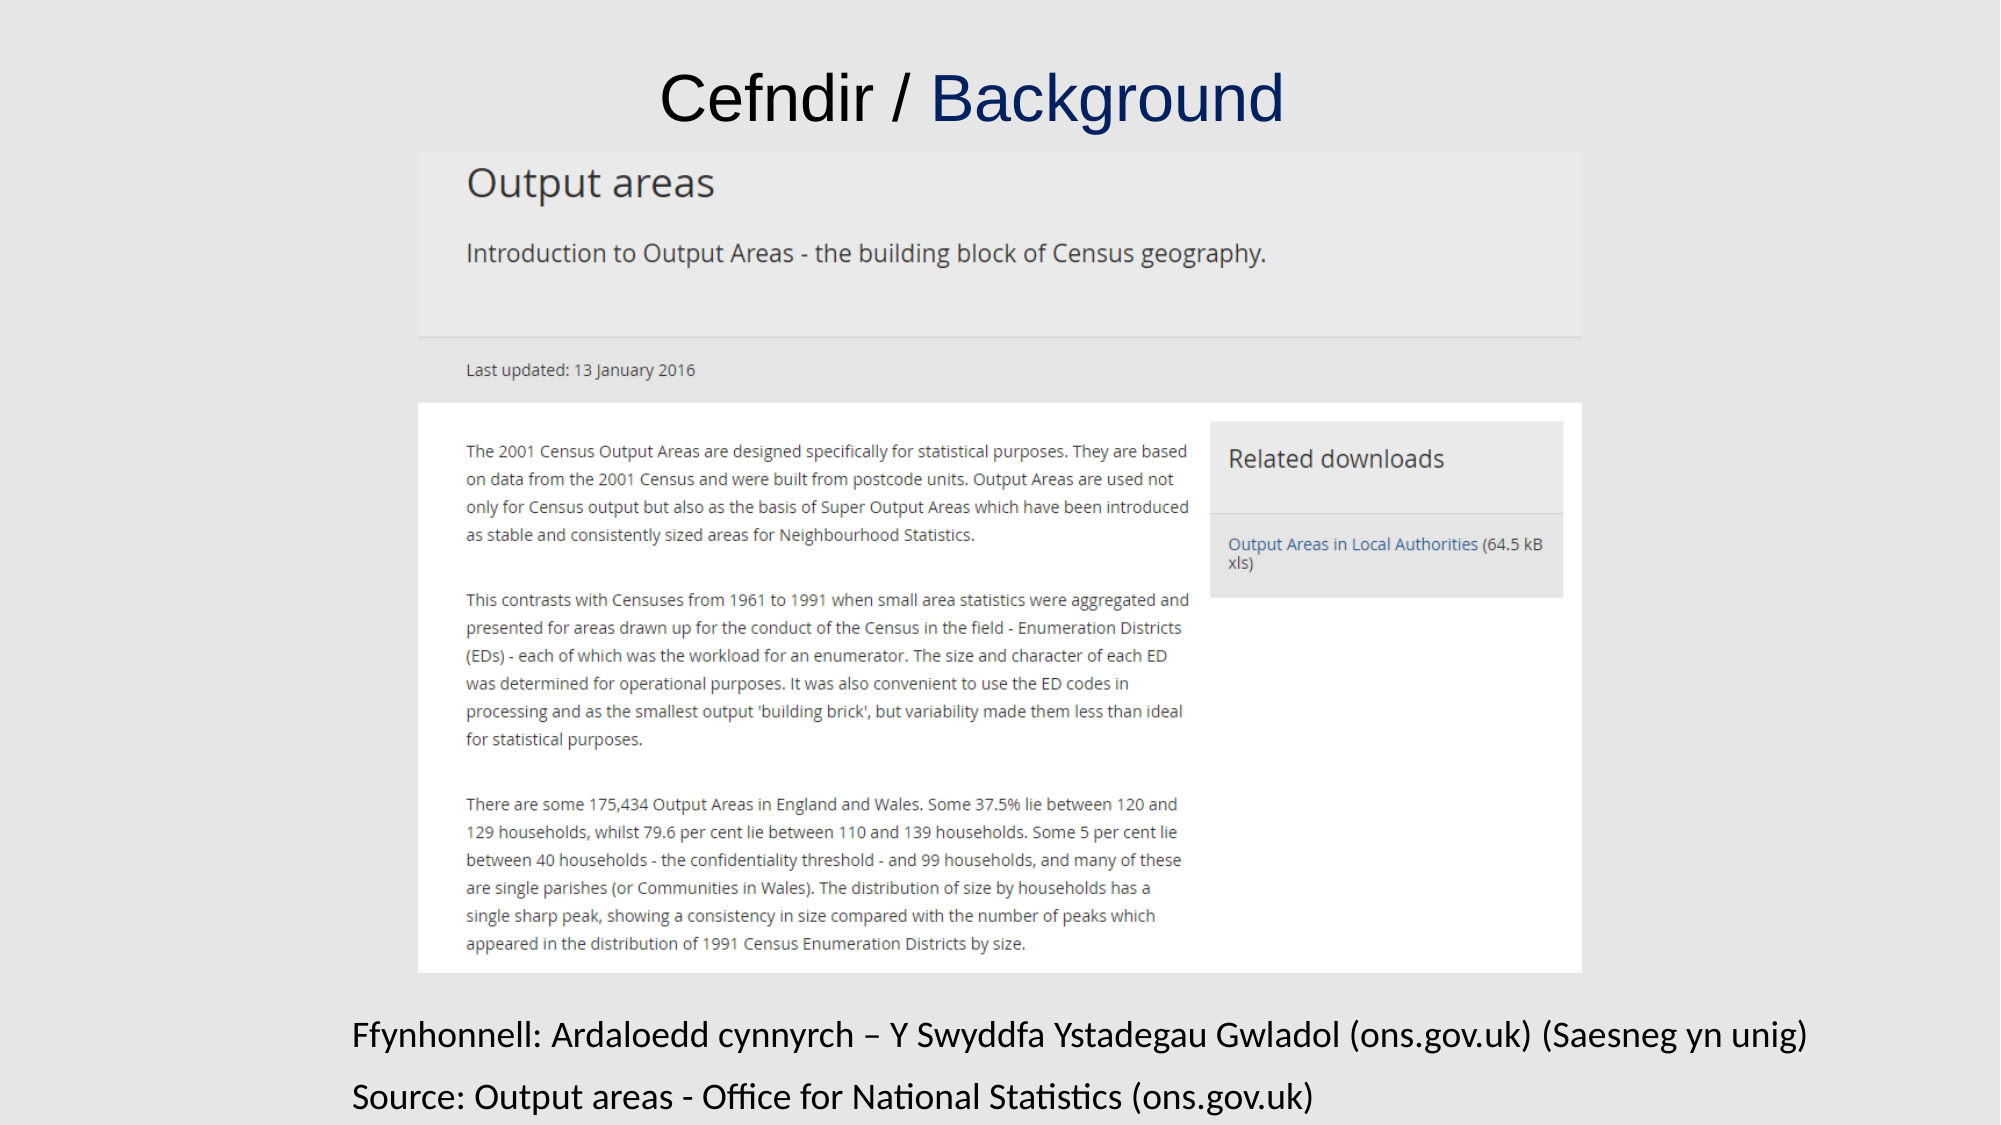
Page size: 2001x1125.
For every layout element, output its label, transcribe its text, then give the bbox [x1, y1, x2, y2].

text_box Source: Output areas - Office for National Statistics (ons.gov.uk) [337, 1064, 1720, 1125]
picture [418, 152, 1582, 973]
text_box Cefndir / Background [291, 46, 1674, 137]
text_box Ffynhonnell: Ardaloedd cynnyrch – Y Swyddfa Ystadegau Gwladol (ons.gov.uk) (Saesneg yn unig) [337, 1002, 1982, 1064]
